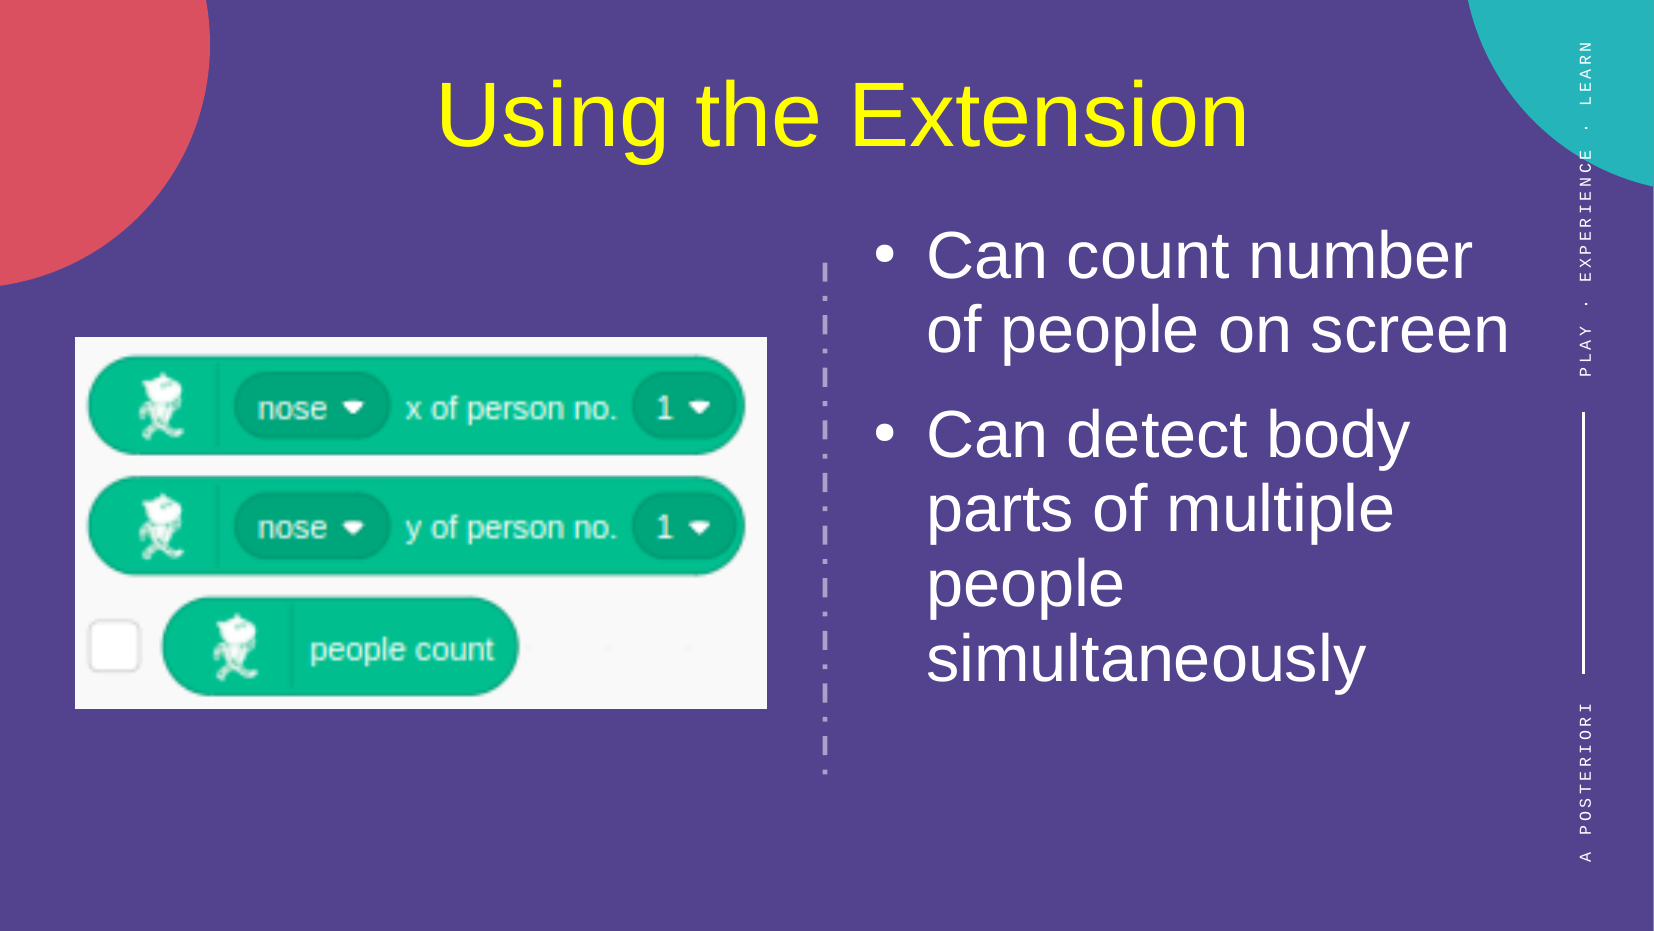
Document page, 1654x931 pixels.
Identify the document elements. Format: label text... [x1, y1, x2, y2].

title Using the Extension [187, 37, 1501, 193]
list Can count number of people on screen Can detect body parts of multiple people simultaneously [855, 217, 1544, 826]
picture [75, 337, 767, 709]
